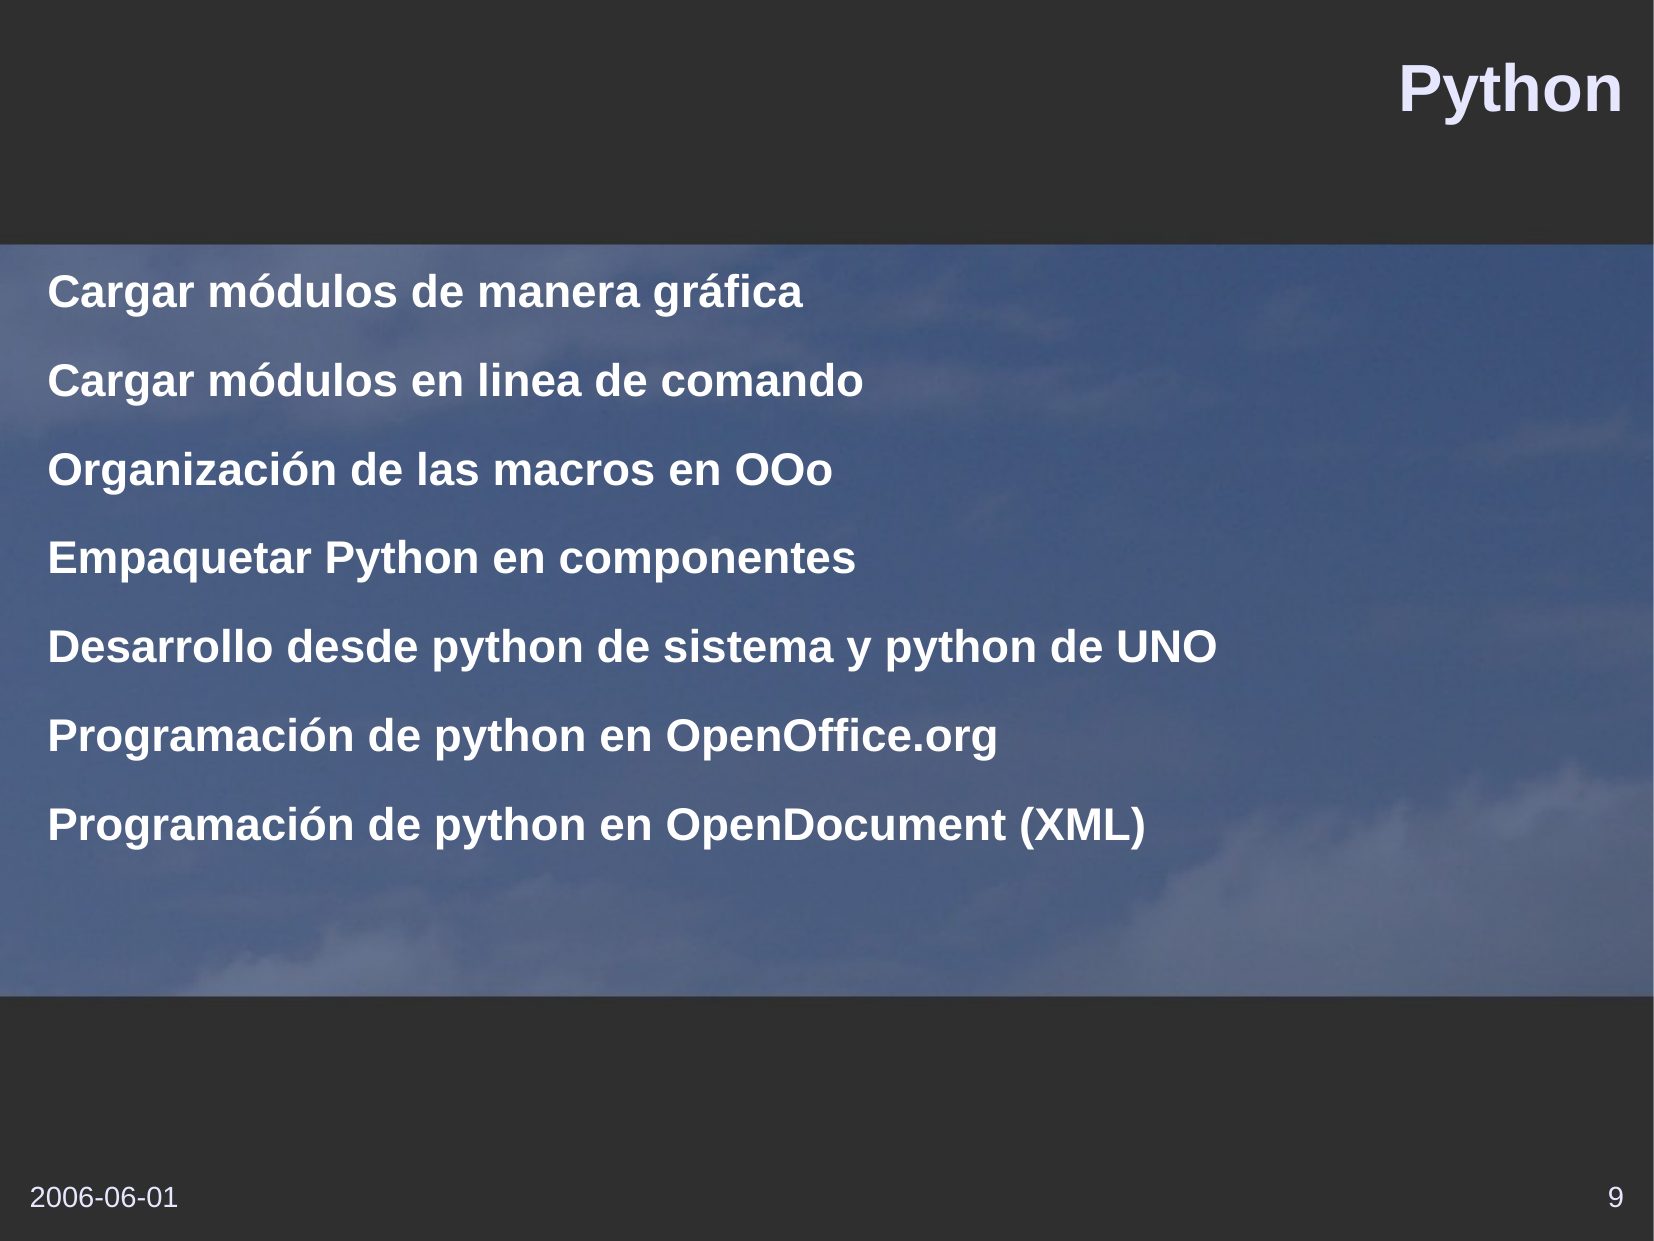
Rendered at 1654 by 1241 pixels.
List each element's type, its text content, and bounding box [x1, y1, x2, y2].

title Python [29, 29, 1625, 148]
list Cargar módulos de manera gráfica Cargar módulos en linea de comando Organización de las macros en OOo Empaquetar Python en componentes Desarrollo desde python de sistema y python de UNO Programación de python en OpenOffice.org Programación de python en OpenDocument (XML) [29, 265, 1625, 960]
picture [0, 0, 1654, 1241]
